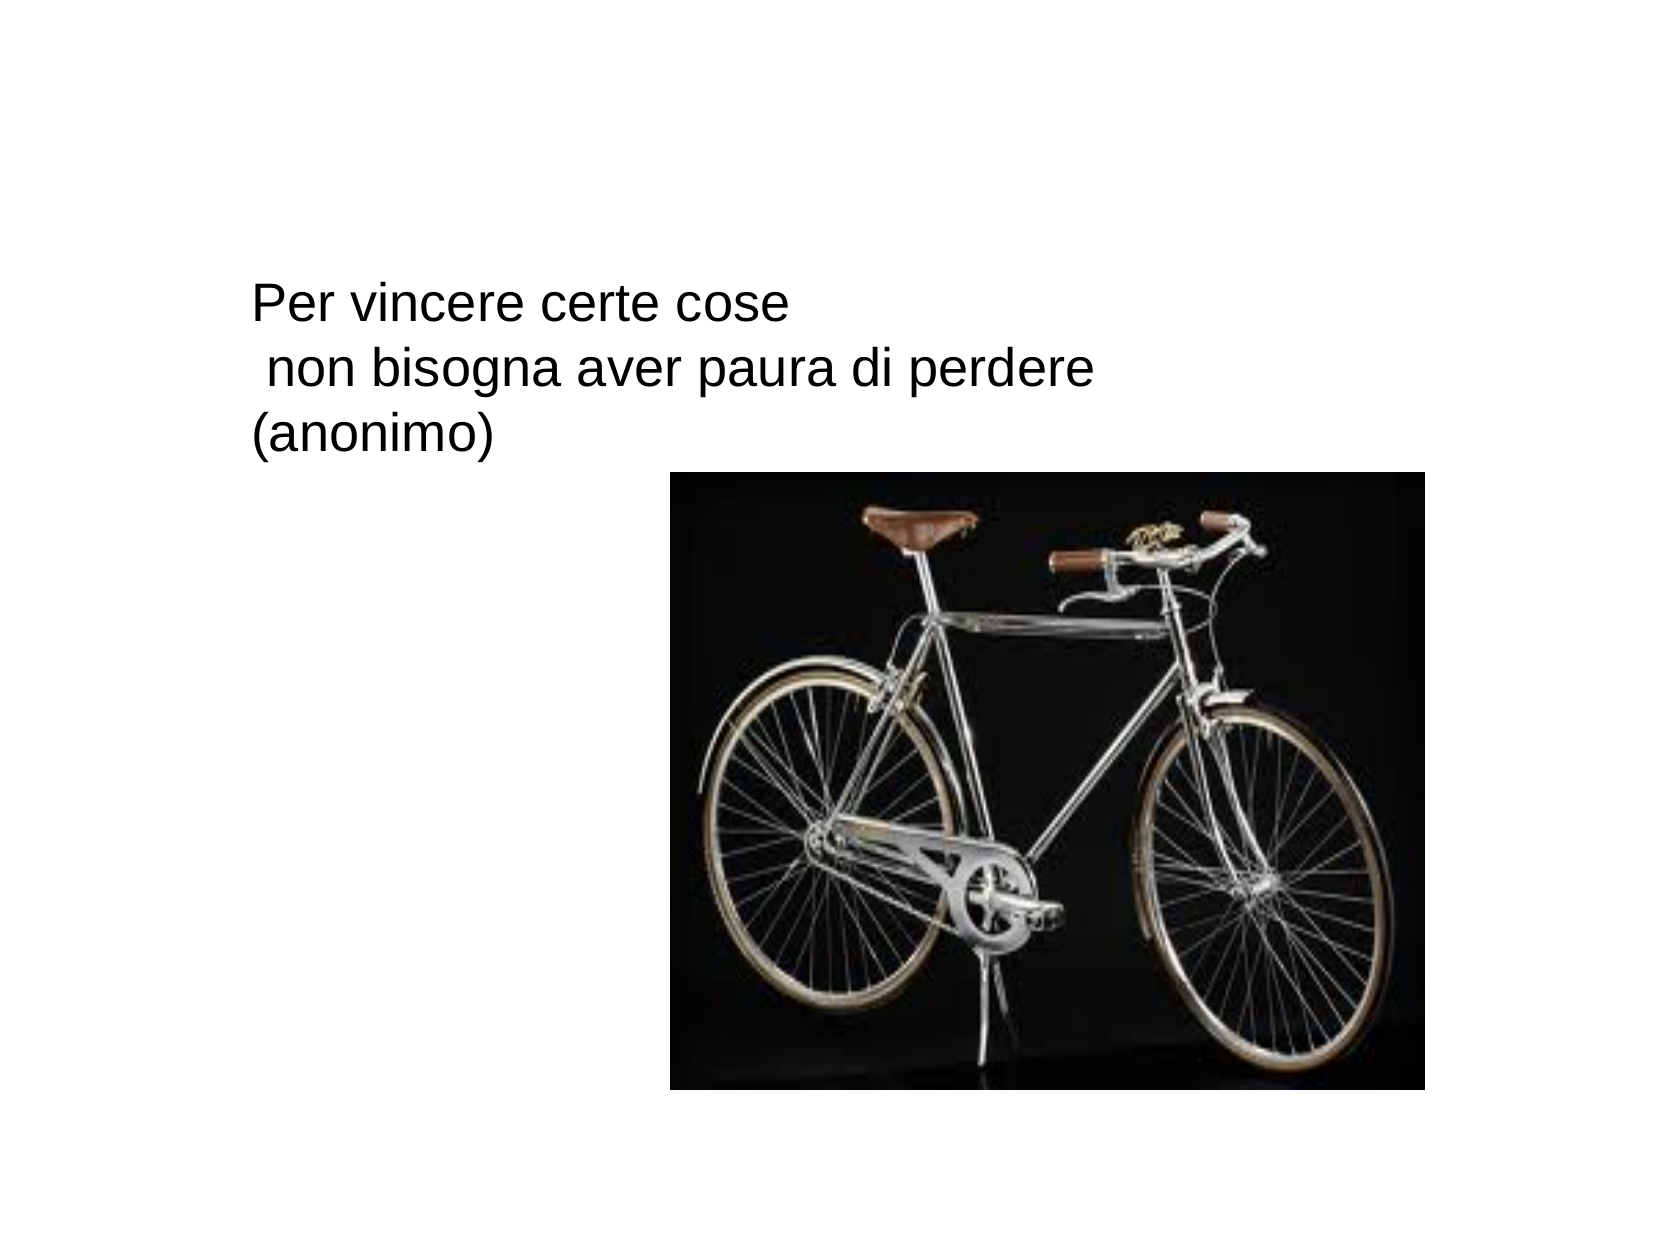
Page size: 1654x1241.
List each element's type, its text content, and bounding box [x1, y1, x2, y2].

picture [670, 472, 1425, 1090]
text_box Per vincere certe cose non bisogna aver paura di perdere (anonimo) [236, 259, 1429, 396]
